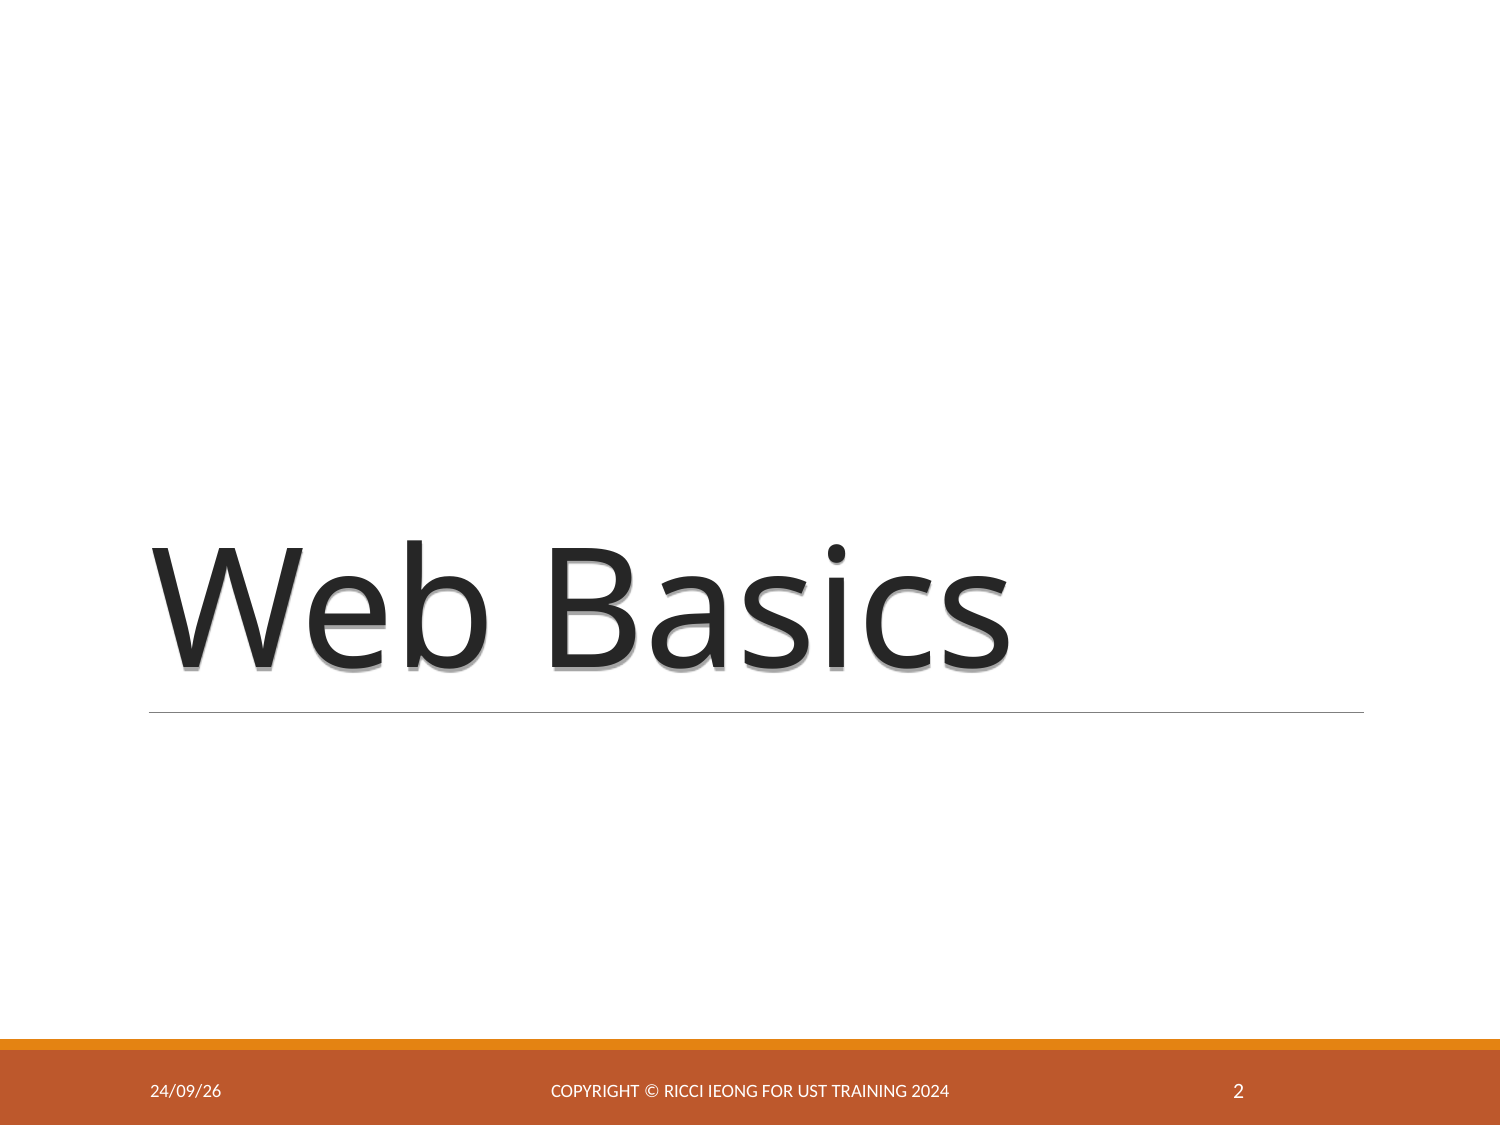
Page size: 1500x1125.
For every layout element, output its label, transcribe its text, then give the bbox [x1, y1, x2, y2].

title Web Basics [135, 124, 1373, 710]
footer Copyright © Ricci IEONG for UST training 2024 [453, 1059, 1047, 1120]
slide_number 2 [1218, 1059, 1380, 1120]
slide_number 19/3/2025 [135, 1059, 440, 1120]
